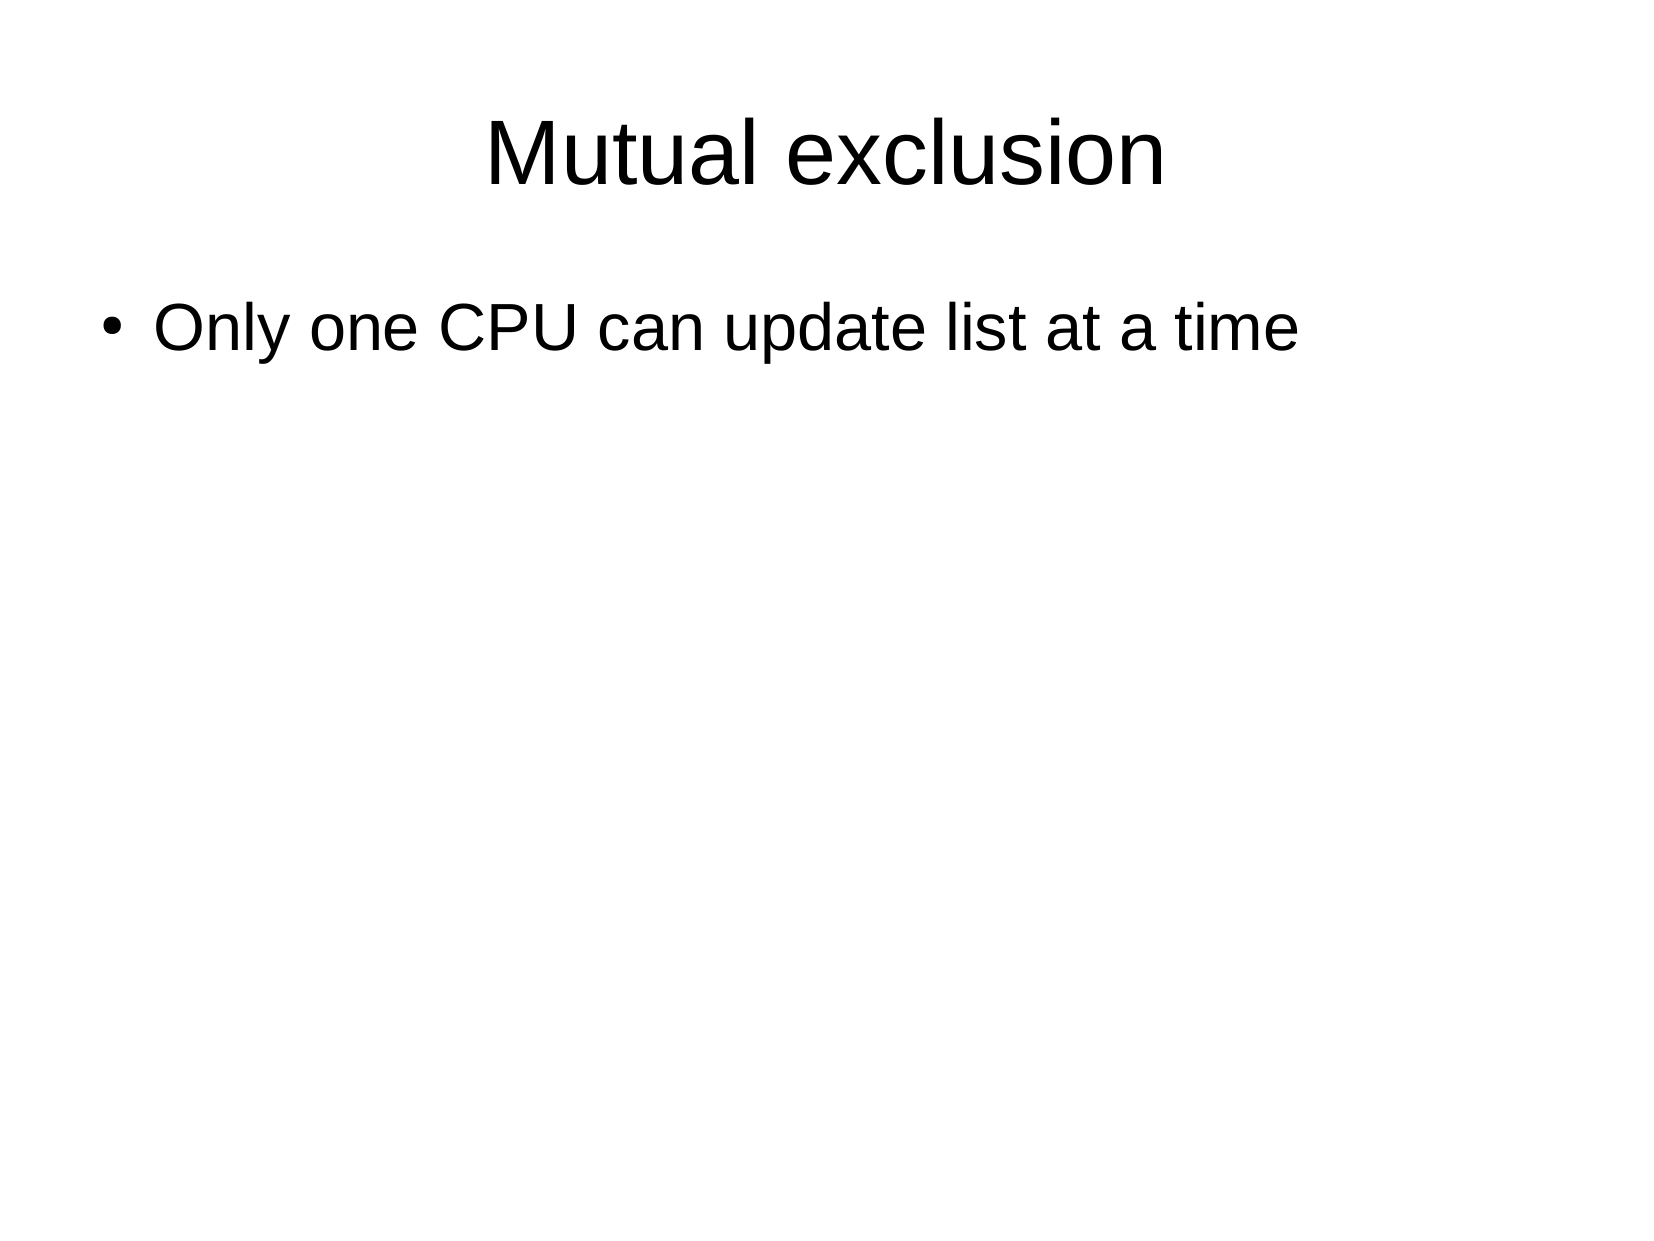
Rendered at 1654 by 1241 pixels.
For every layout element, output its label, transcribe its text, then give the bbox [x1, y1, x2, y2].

list Only one CPU can update list at a time [82, 290, 1571, 1010]
title Mutual exclusion [82, 49, 1571, 257]
